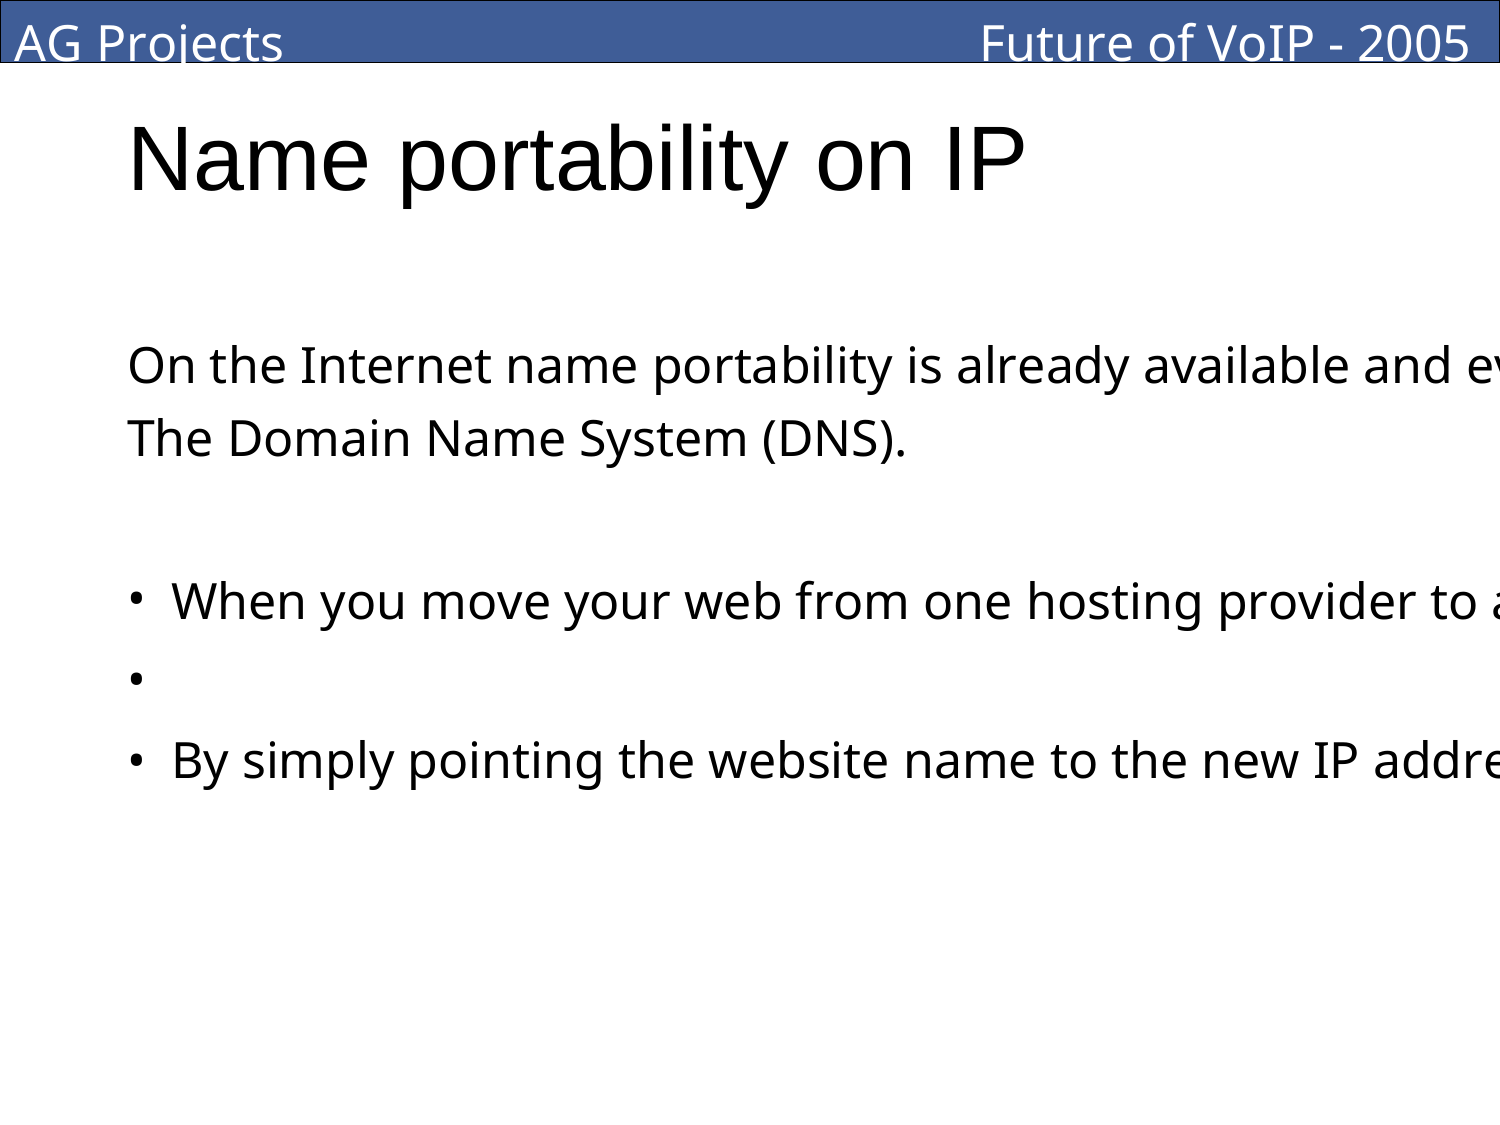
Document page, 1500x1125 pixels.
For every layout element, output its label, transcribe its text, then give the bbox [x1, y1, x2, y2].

text_box On the Internet name portability is already available and everybody is using it even without being aware: The Domain Name System (DNS). [112, 326, 1388, 516]
text_box When you move your web from one hosting provider to another you get a new IP address but you do not change the name of your website By simply pointing the website name to the new IP address of the server you are done [112, 562, 1388, 1000]
text_box Name portability on IP [112, 99, 1388, 288]
